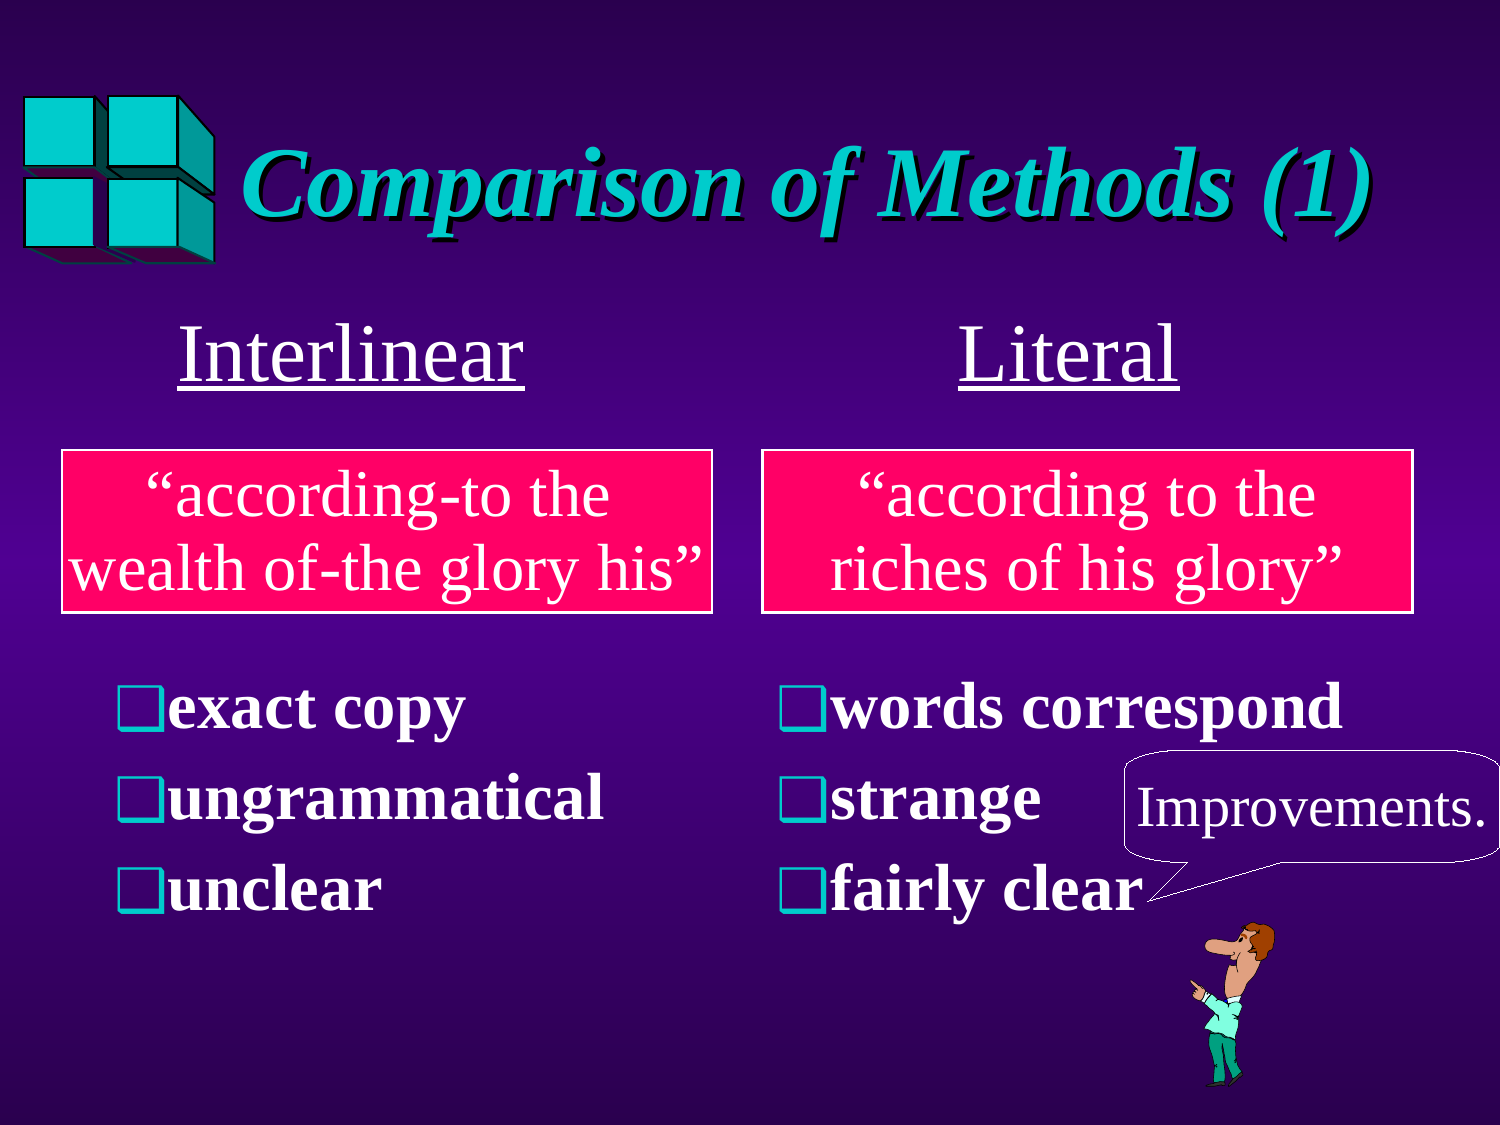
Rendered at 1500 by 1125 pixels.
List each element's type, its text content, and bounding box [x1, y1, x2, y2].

list words correspond strange fairly clear [762, 662, 1388, 1088]
text_box Literal [849, 299, 1288, 408]
text_box “according-to the wealth of-the glory his” [62, 450, 713, 613]
text_box Interlinear [162, 299, 601, 408]
list exact copy ungrammatical unclear [99, 662, 700, 1075]
title Comparison of Methods (1) [225, 78, 1426, 288]
text_box Improvements. [1124, 750, 1500, 902]
text_box “according to the riches of his glory” [762, 450, 1413, 613]
